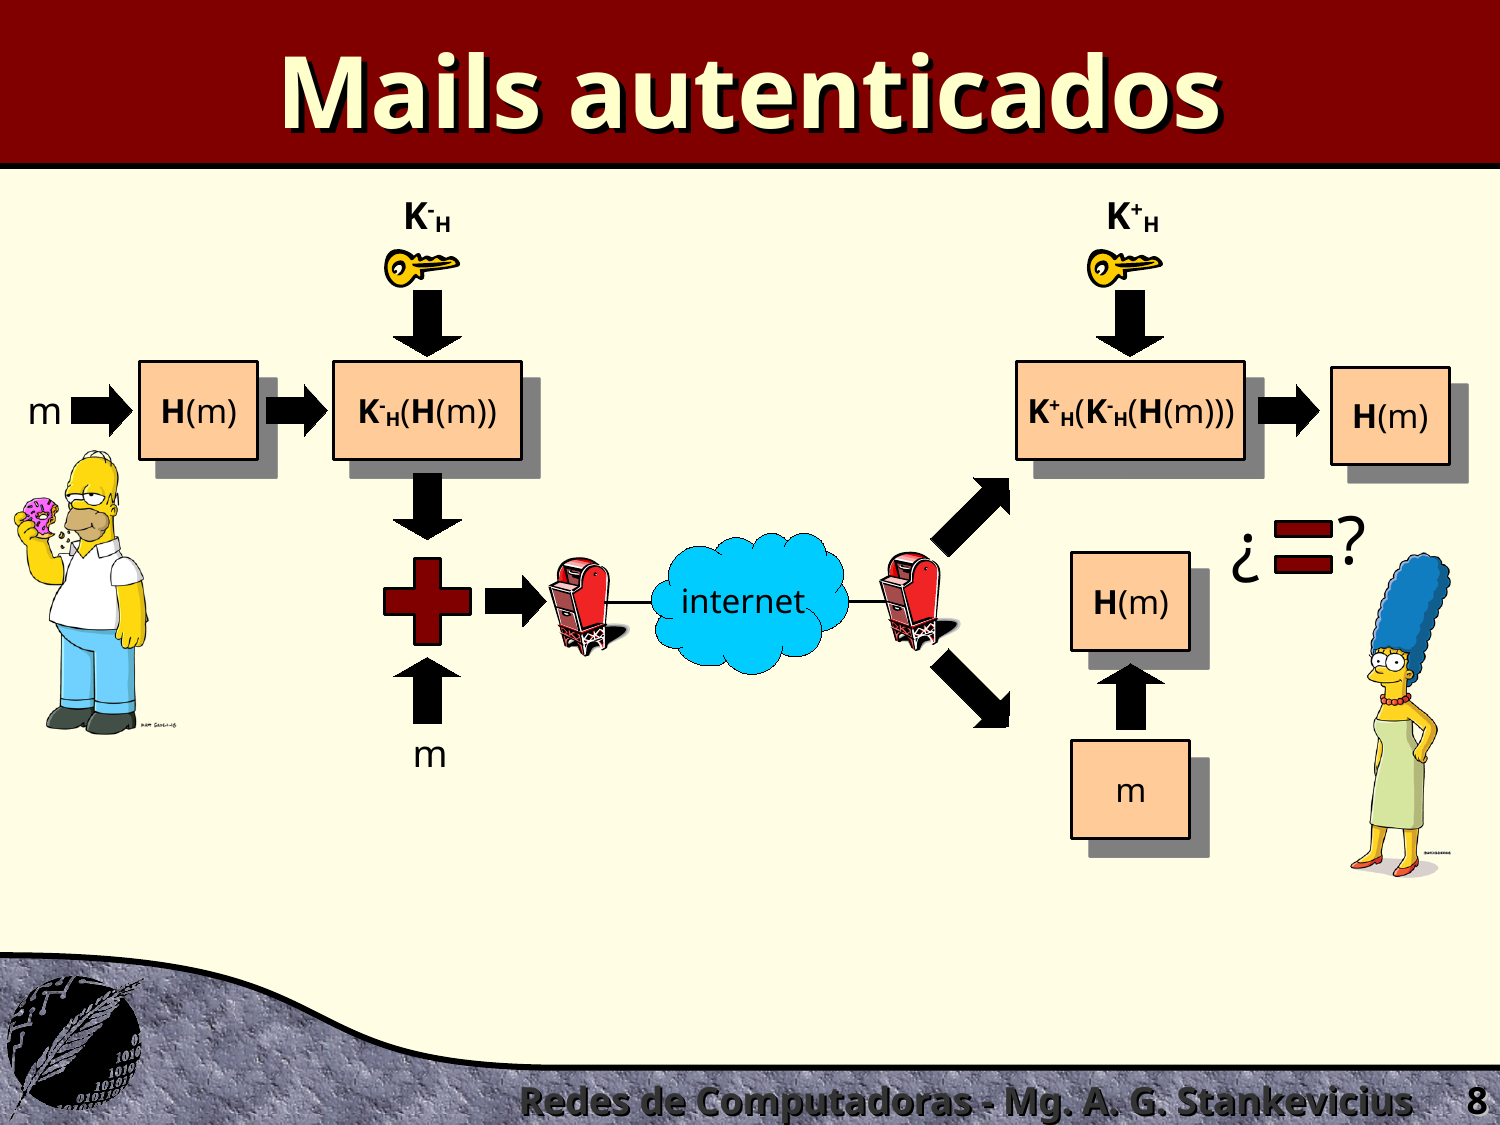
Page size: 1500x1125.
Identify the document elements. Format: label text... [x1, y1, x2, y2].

picture [383, 248, 460, 289]
text_box m [12, 376, 72, 445]
text_box [393, 473, 462, 540]
text_box H(m) [1331, 367, 1450, 465]
picture [548, 556, 631, 658]
picture [1296, 552, 1500, 878]
text_box H(m) [1071, 552, 1190, 651]
text_box [71, 384, 133, 437]
text_box [1258, 384, 1320, 437]
picture [9, 446, 187, 737]
picture [879, 550, 962, 652]
text_box [266, 384, 328, 437]
text_box K+H(K-H(H(m))) [1016, 361, 1245, 460]
picture [1047, 1100, 1054, 1110]
text_box ? [1322, 485, 1388, 594]
text_box [393, 290, 462, 357]
text_box [485, 575, 547, 627]
text_box m [1071, 740, 1190, 839]
text_box [930, 648, 1010, 728]
text_box internet [651, 533, 849, 675]
title Mails autenticados [15, 5, 1485, 160]
text_box m [397, 720, 457, 788]
text_box [930, 477, 1010, 557]
text_box H(m) [139, 361, 258, 460]
text_box [1097, 663, 1165, 730]
text_box K+H [1090, 182, 1174, 261]
picture [790, 1100, 795, 1110]
text_box K-H(H(m)) [333, 361, 522, 460]
picture [1086, 248, 1163, 289]
text_box [1275, 556, 1332, 573]
text_box [1282, 521, 1322, 537]
text_box [393, 657, 461, 720]
picture [1296, 552, 1322, 556]
picture [0, 959, 1500, 1125]
text_box K-H [388, 182, 471, 261]
text_box [384, 558, 471, 645]
text_box ¿ [1216, 491, 1282, 600]
text_box [1096, 290, 1164, 357]
